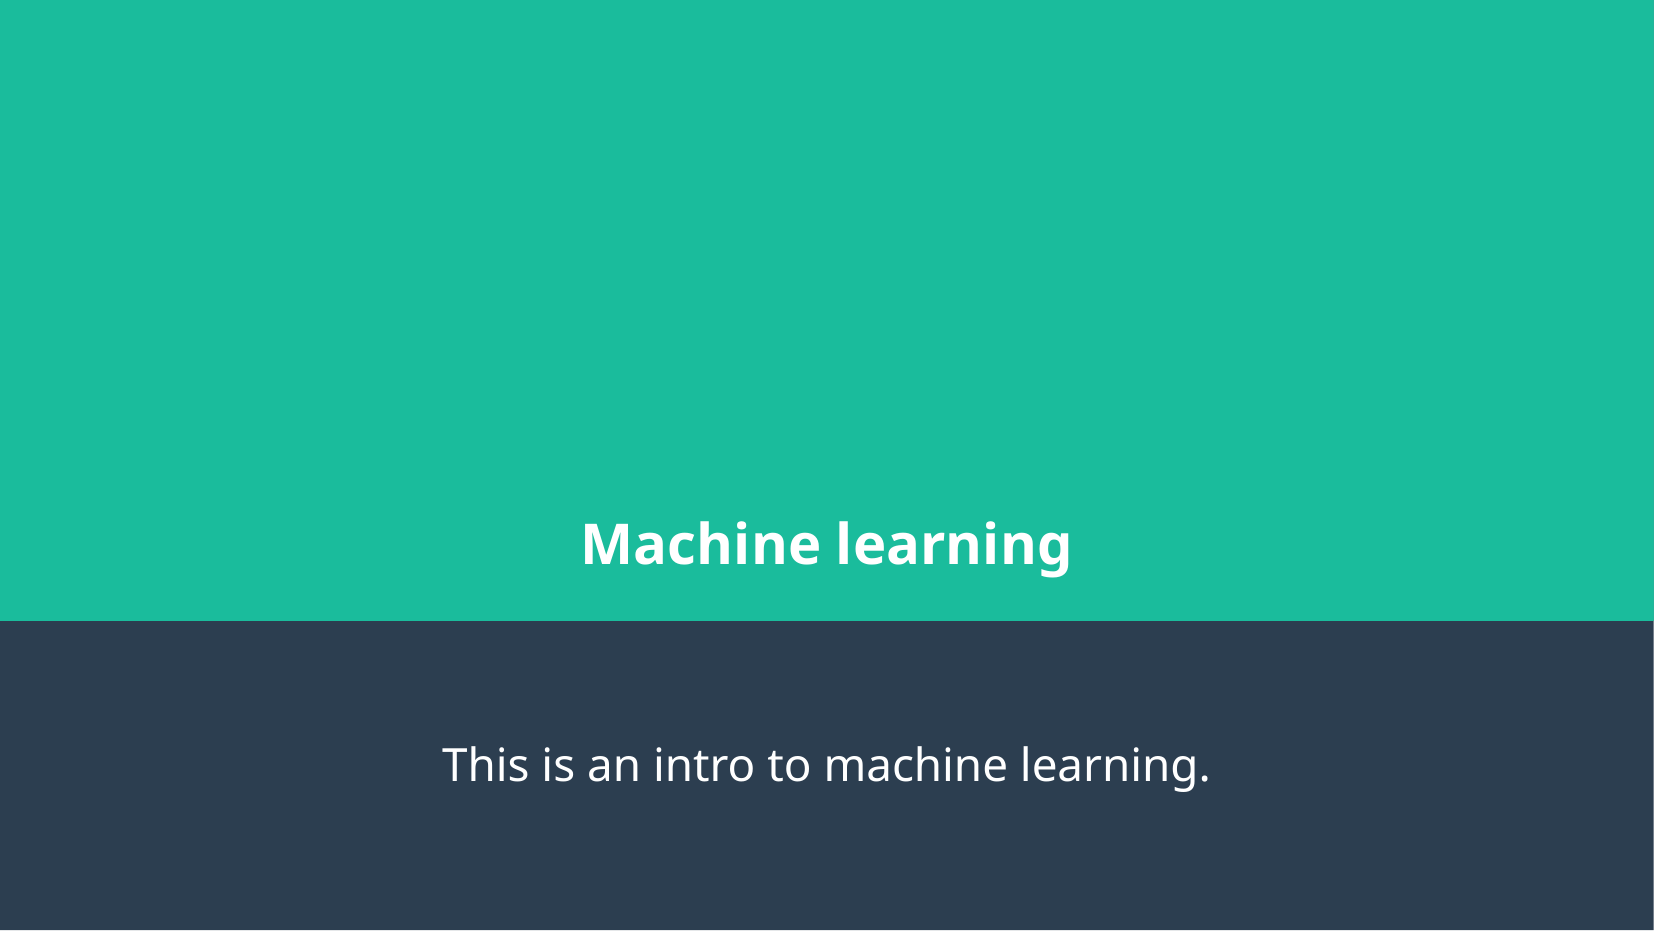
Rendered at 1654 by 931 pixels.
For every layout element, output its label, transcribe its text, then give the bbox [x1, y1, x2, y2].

title Machine learning [59, 465, 1595, 583]
subtitle This is an intro to machine learning. [59, 642, 1595, 886]
